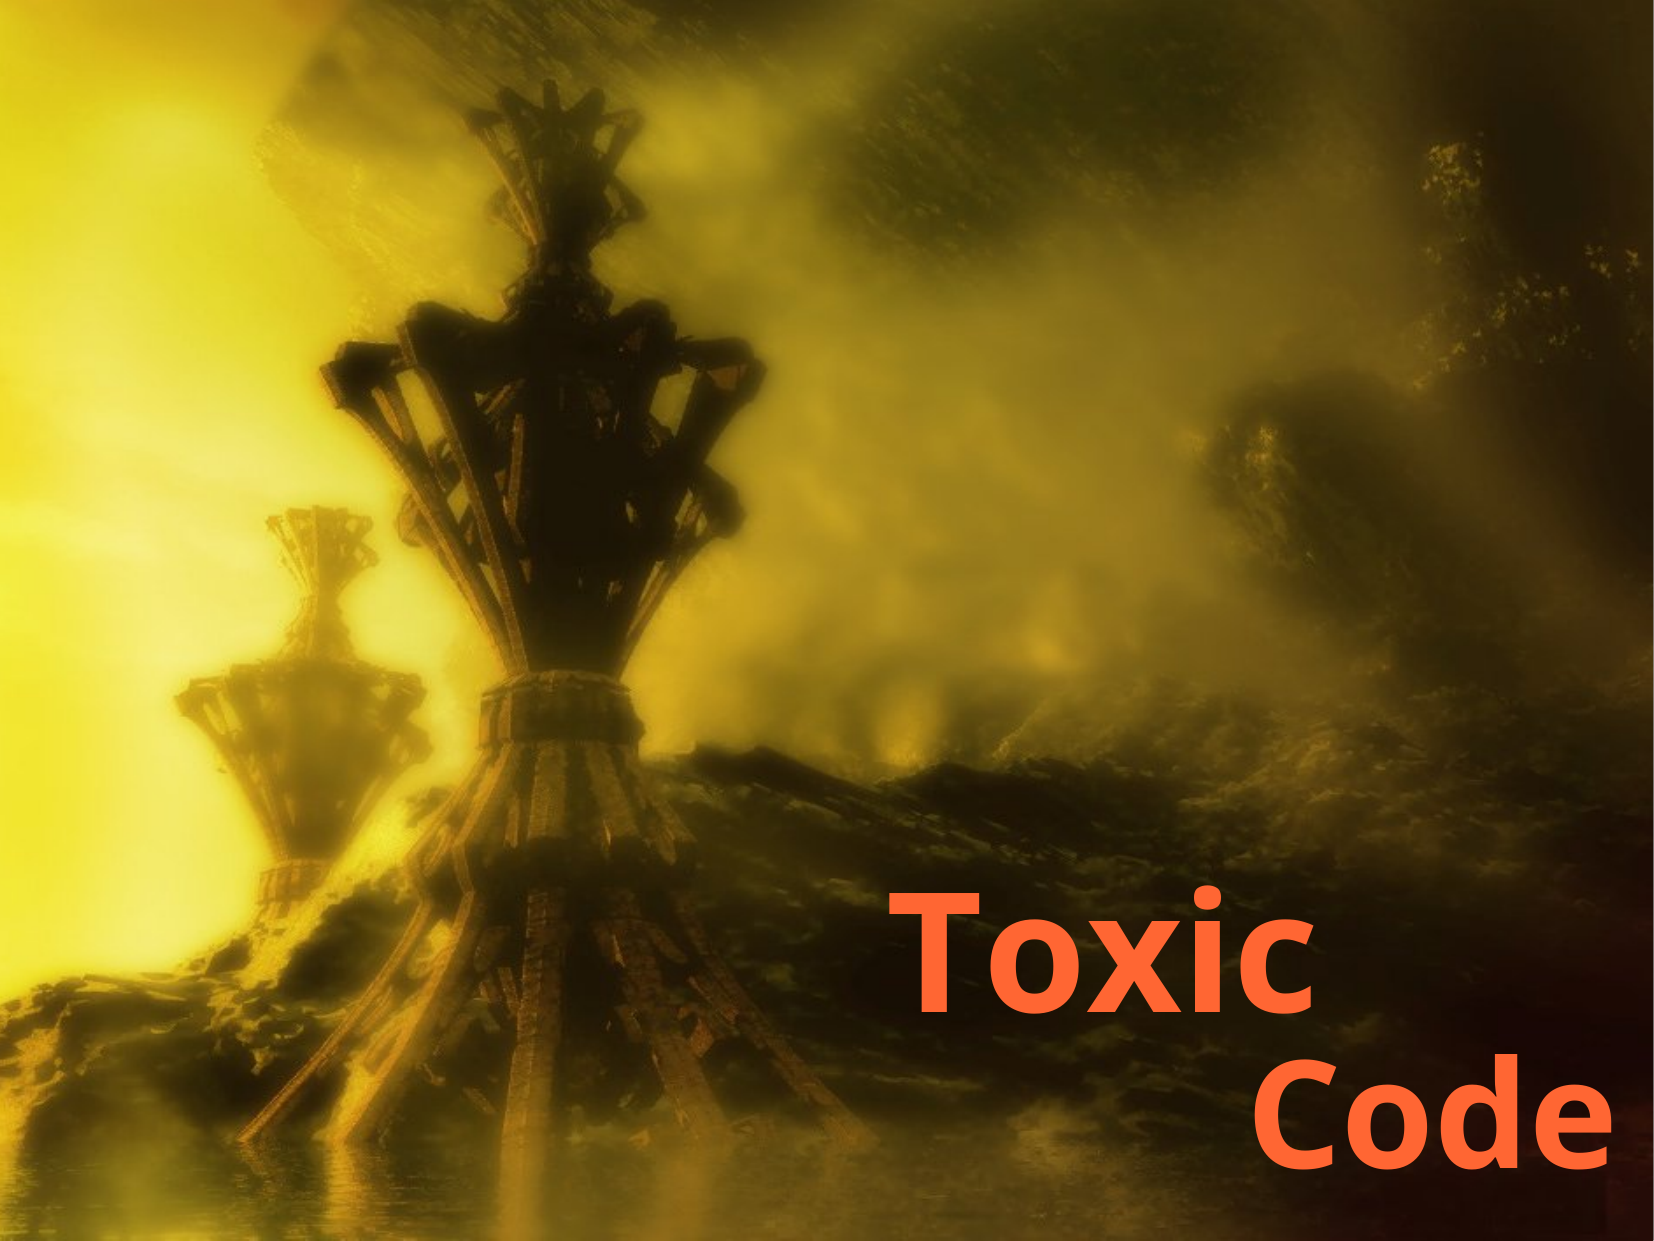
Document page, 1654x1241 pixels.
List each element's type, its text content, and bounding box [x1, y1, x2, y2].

picture [0, 0, 1654, 1241]
text_box Code [1245, 1008, 1622, 1184]
text_box Toxic [886, 834, 1323, 1029]
